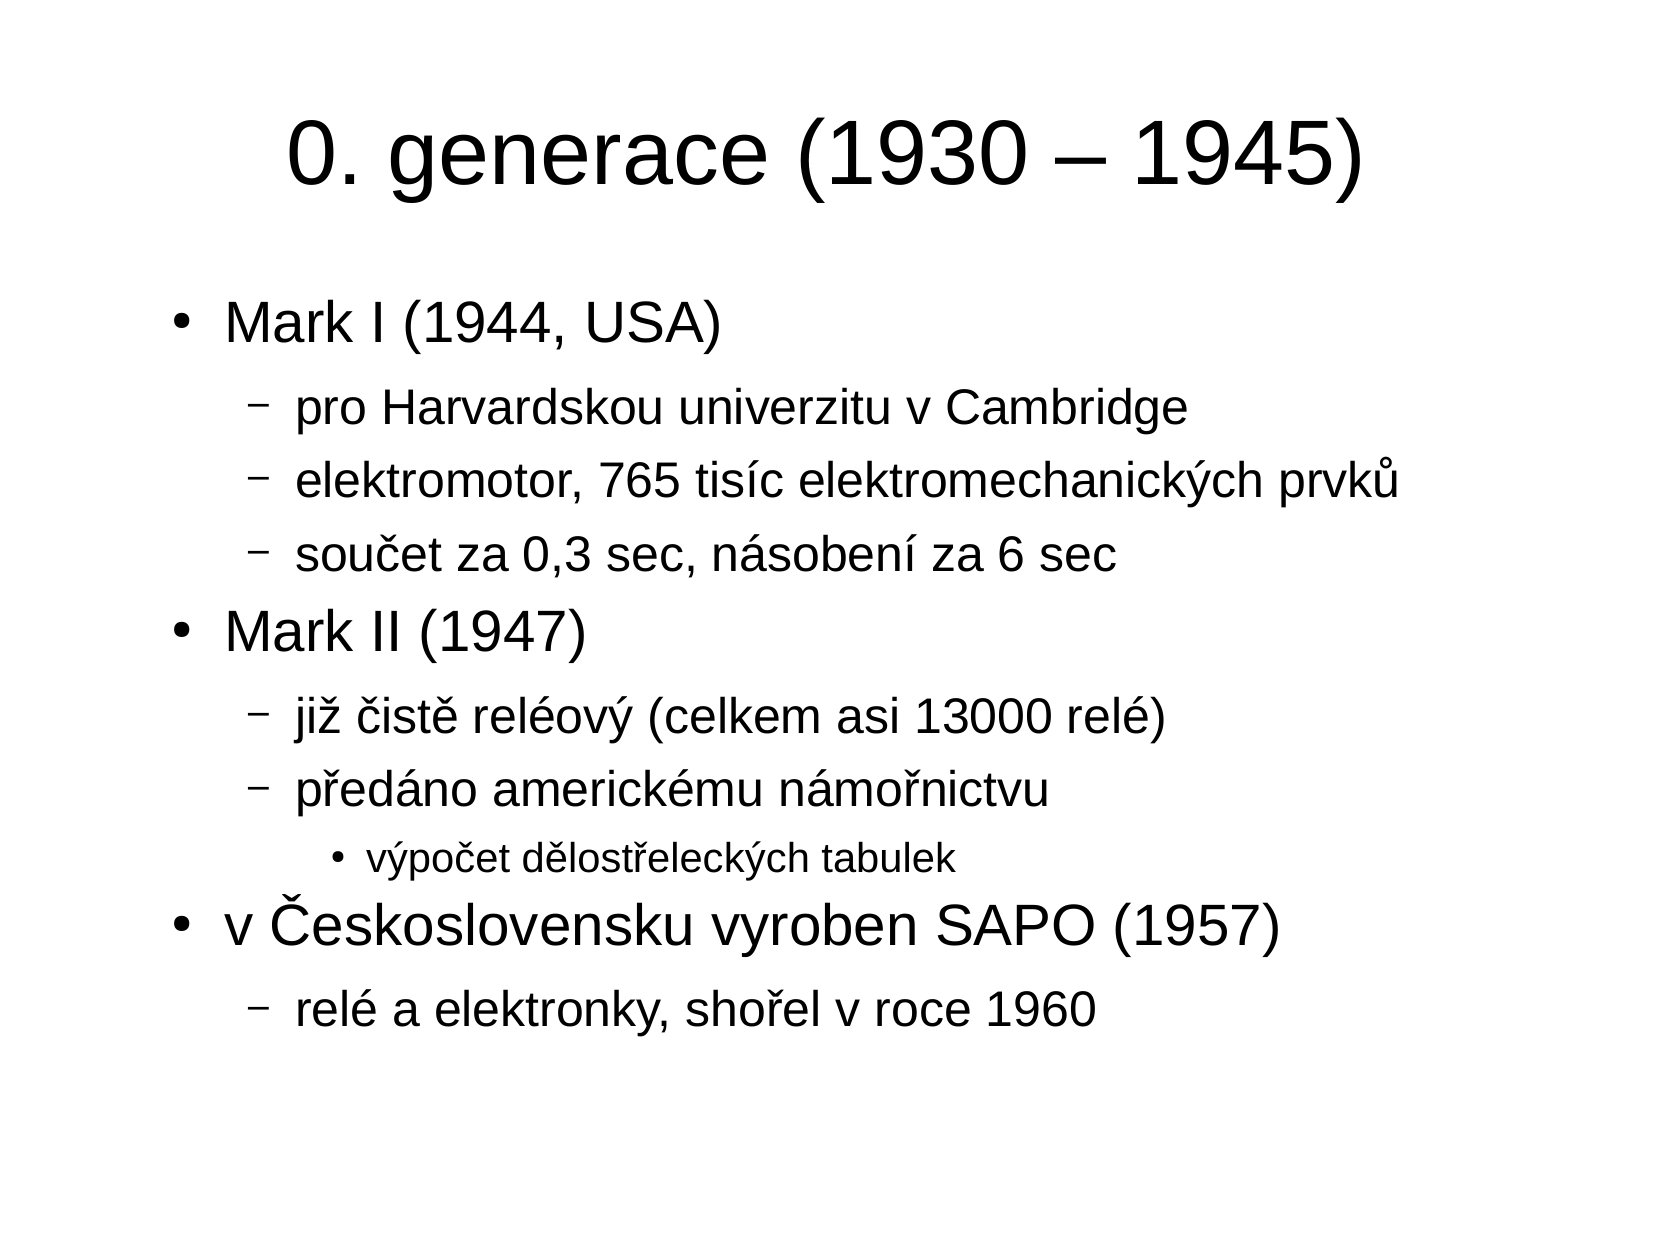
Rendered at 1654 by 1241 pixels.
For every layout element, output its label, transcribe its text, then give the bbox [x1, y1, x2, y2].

title 0. generace (1930 – 1945) [82, 49, 1571, 257]
list Mark I (1944, USA) pro Harvardskou univerzitu v Cambridge elektromotor, 765 tisíc elektromechanických prvků součet za 0,3 sec, násobení za 6 sec Mark II (1947) již čistě reléový (celkem asi 13000 relé) předáno americkému námořnictvu výpočet dělostřeleckých tabulek v Československu vyroben SAPO (1957) relé a elektronky, shořel v roce 1960 [82, 290, 1571, 1038]
